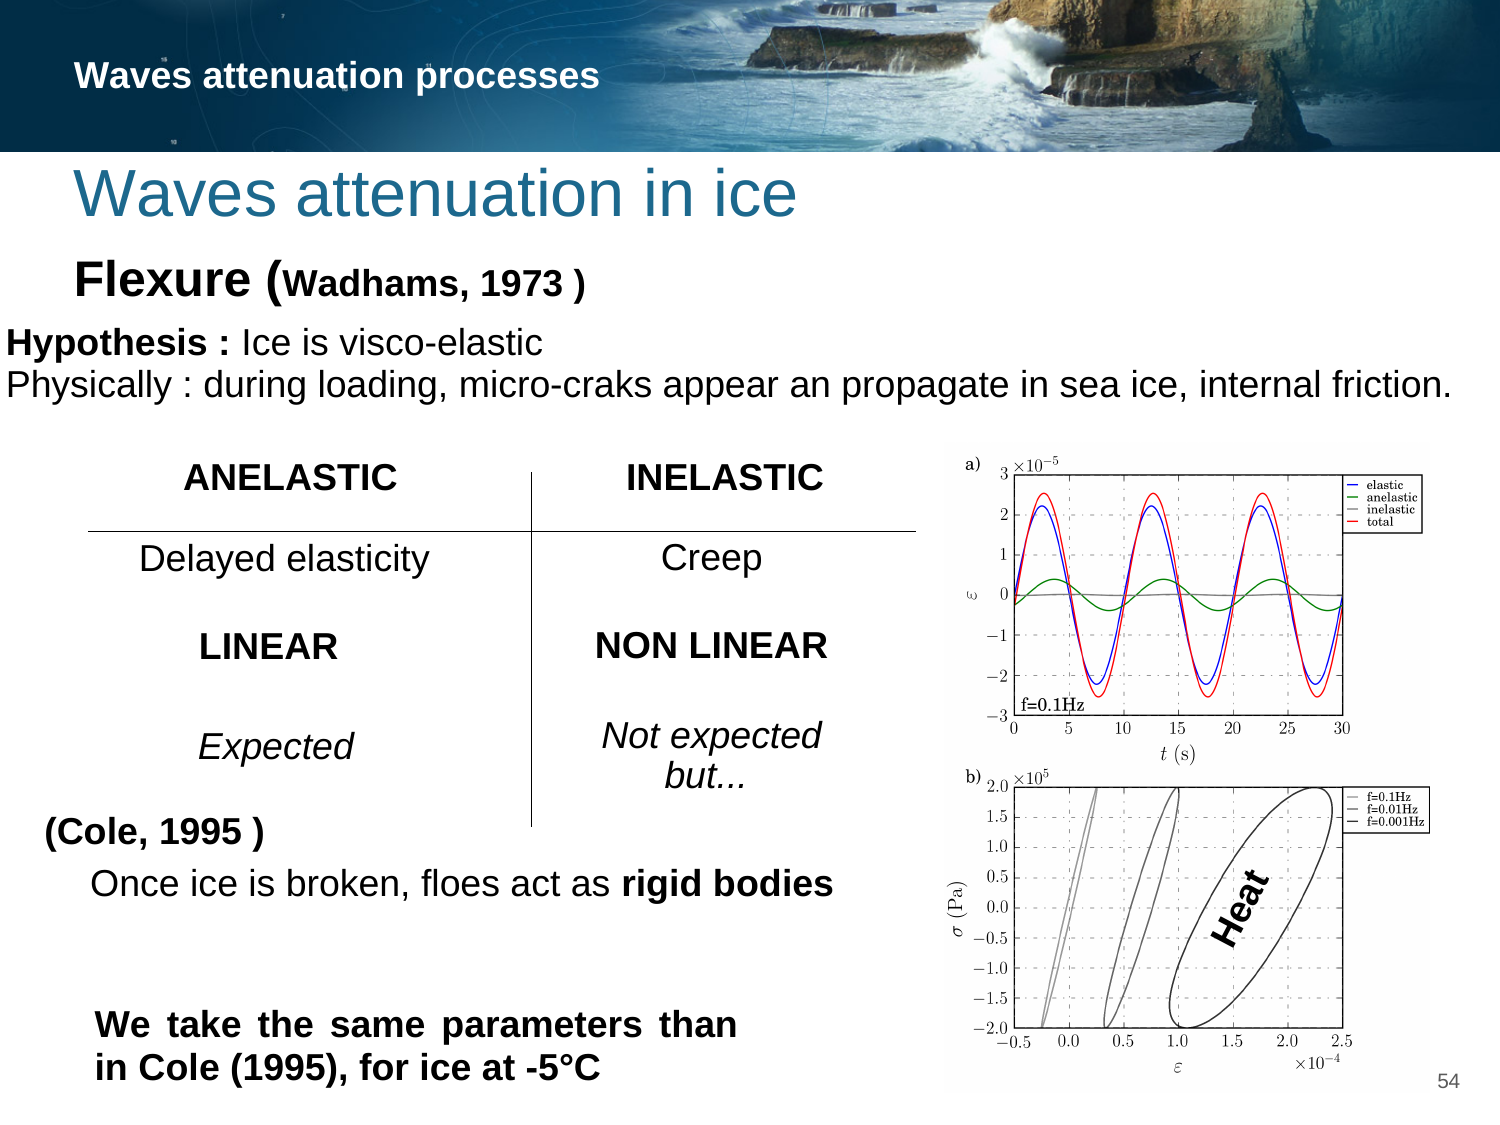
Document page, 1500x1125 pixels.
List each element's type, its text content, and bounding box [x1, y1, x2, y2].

text_box Once ice is broken, floes act as rigid bodies [29, 856, 857, 917]
text_box We take the same parameters than in Cole (1995), for ice at -5°C [59, 1003, 739, 1125]
title Waves attenuation processes [59, 29, 1093, 119]
text_box NON LINEAR [501, 619, 886, 680]
text_box INELASTIC [590, 456, 869, 502]
picture [944, 442, 1430, 1093]
text_box Not expected but... [501, 708, 886, 809]
text_box Creep [501, 532, 886, 591]
text_box Hypothesis : Ice is visco-elastic Physically : during loading, micro-craks appear an propagate in sea ice, internal friction. [0, 321, 1477, 574]
text_box (Cole, 1995 ) [29, 797, 493, 873]
text_box ANELASTIC [147, 456, 426, 502]
title Waves attenuation in ice [59, 102, 1244, 278]
text_box LINEAR [59, 620, 443, 680]
text_box Flexure (Wadhams, 1973 ) [59, 236, 1241, 321]
text_box Heat [1173, 669, 1388, 1004]
text_box Expected [147, 720, 532, 781]
text_box Delayed elasticity [88, 532, 473, 592]
picture [0, 0, 1500, 152]
